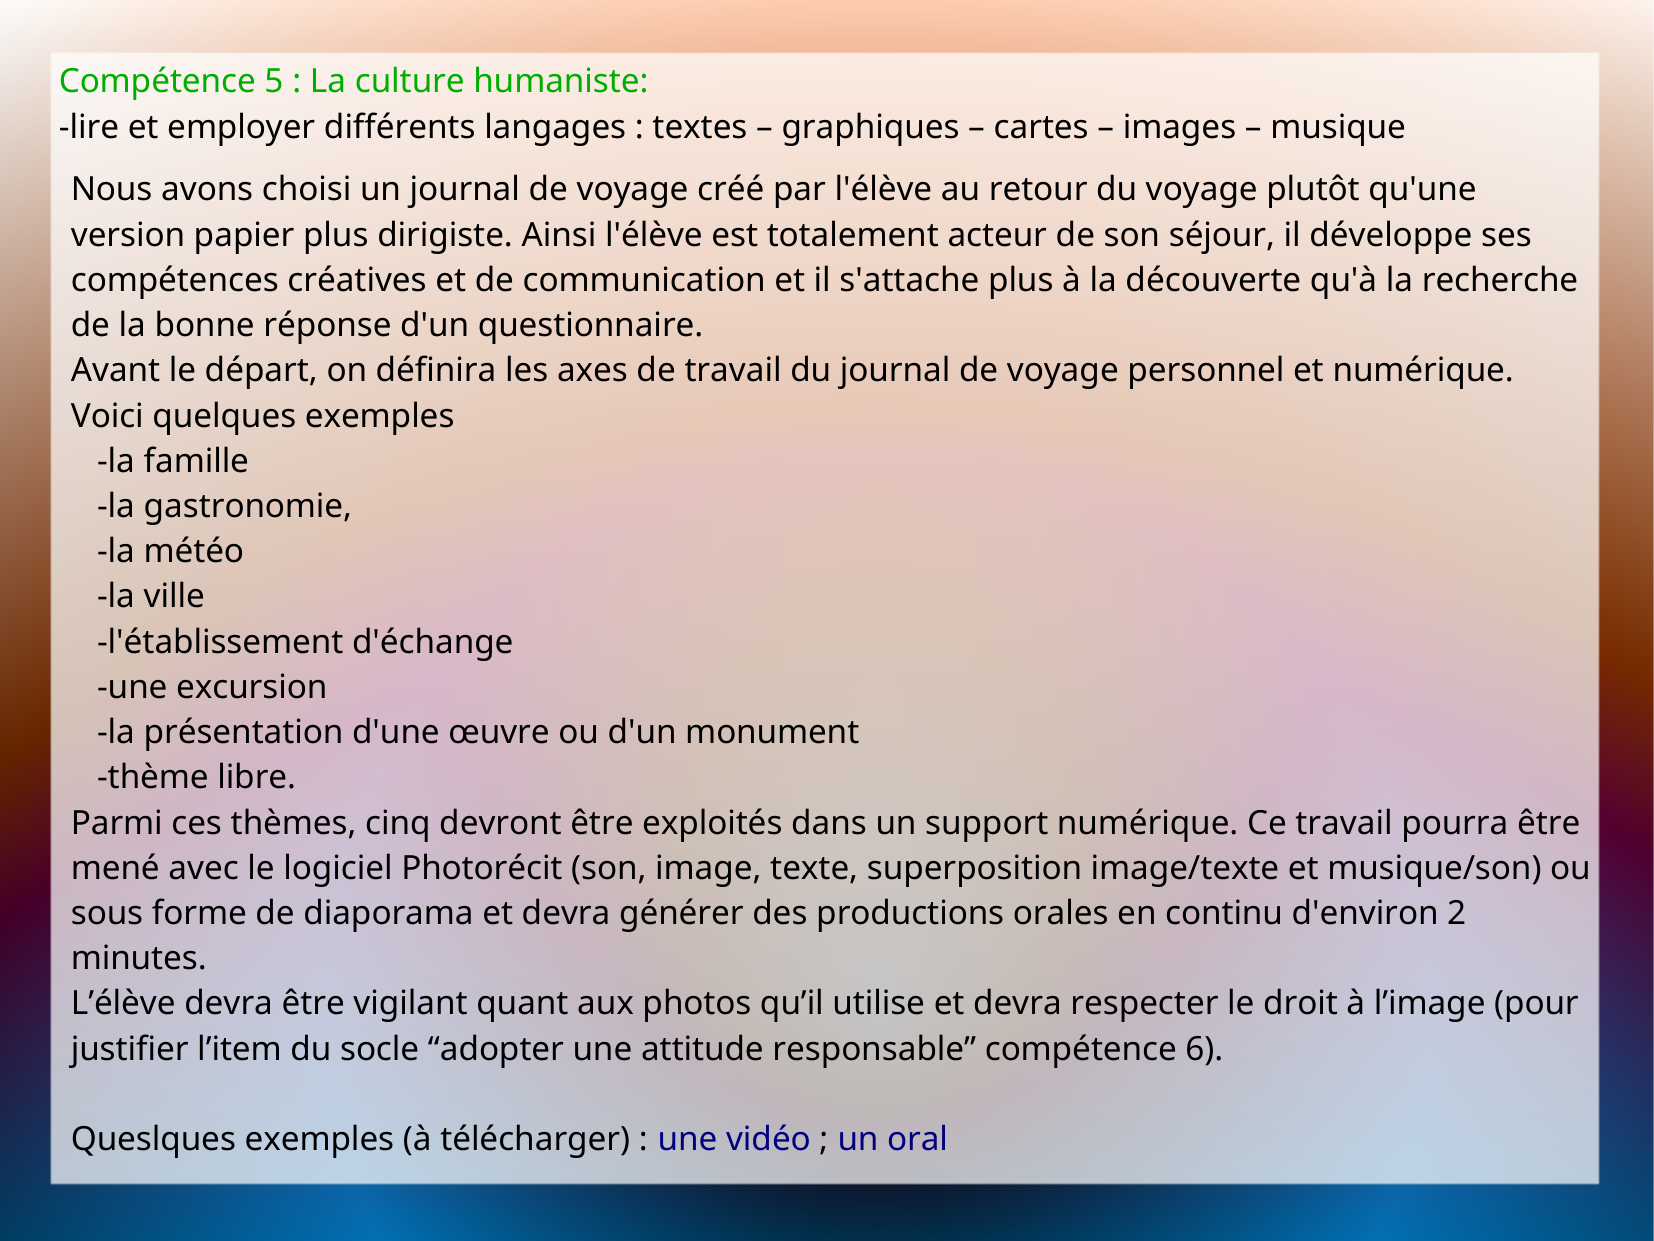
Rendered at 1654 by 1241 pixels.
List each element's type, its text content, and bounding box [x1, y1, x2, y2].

picture [0, 0, 1654, 1241]
text_box Compétence 5 : La culture humaniste: -lire et employer différents langages : textes – graphiques – cartes – images – musique [59, 57, 1583, 1075]
text_box Nous avons choisi un journal de voyage créé par l'élève au retour du voyage plutôt qu'une version papier plus dirigiste. Ainsi l'élève est totalement acteur de son séjour, il développe ses compétences créatives et de communication et il s'attache plus à la découverte qu'à la recherche de la bonne réponse d'un questionnaire. Avant le départ, on définira les axes de travail du journal de voyage personnel et numérique. Voici quelques exemples -la famille -la gastronomie, -la météo -la ville -l'établissement d'échange -une excursion -la présentation d'une œuvre ou d'un monument -thème libre. Parmi ces thèmes, cinq devront être exploités dans un support numérique. Ce travail pourra être mené avec le logiciel Photorécit (son, image, texte, superposition image/texte et musique/son) ou sous forme de diaporama et devra générer des productions orales en continu d'environ 2 minutes. L’élève devra être vigilant quant aux photos qu’il utilise et devra respecter le droit à l’image (pour justifier l’item du socle “adopter une attitude responsable” compétence 6). Queslques exemples (à télécharger) : une vidéo ; un oral [70, 165, 1595, 1183]
